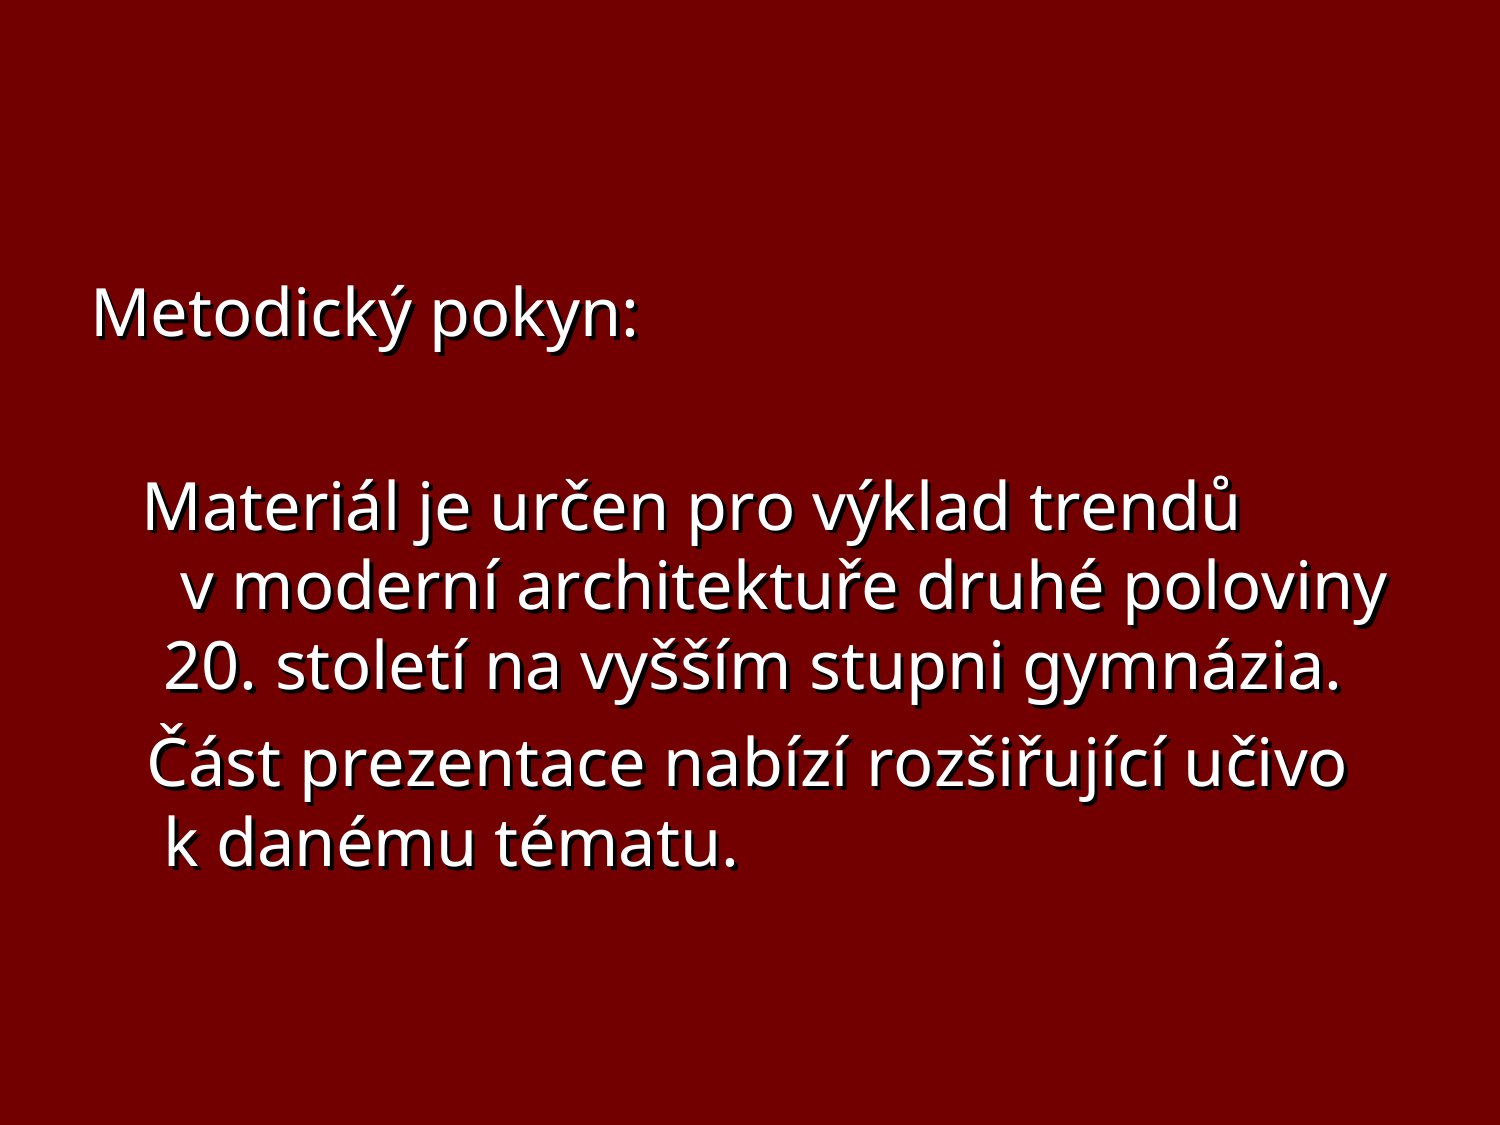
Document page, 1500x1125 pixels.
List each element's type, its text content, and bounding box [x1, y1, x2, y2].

list Metodický pokyn: Materiál je určen pro výklad trendů v moderní architektuře druhé poloviny 20. století na vyšším stupni gymnázia. Část prezentace nabízí rozšiřující učivo k danému tématu. [75, 262, 1426, 1081]
